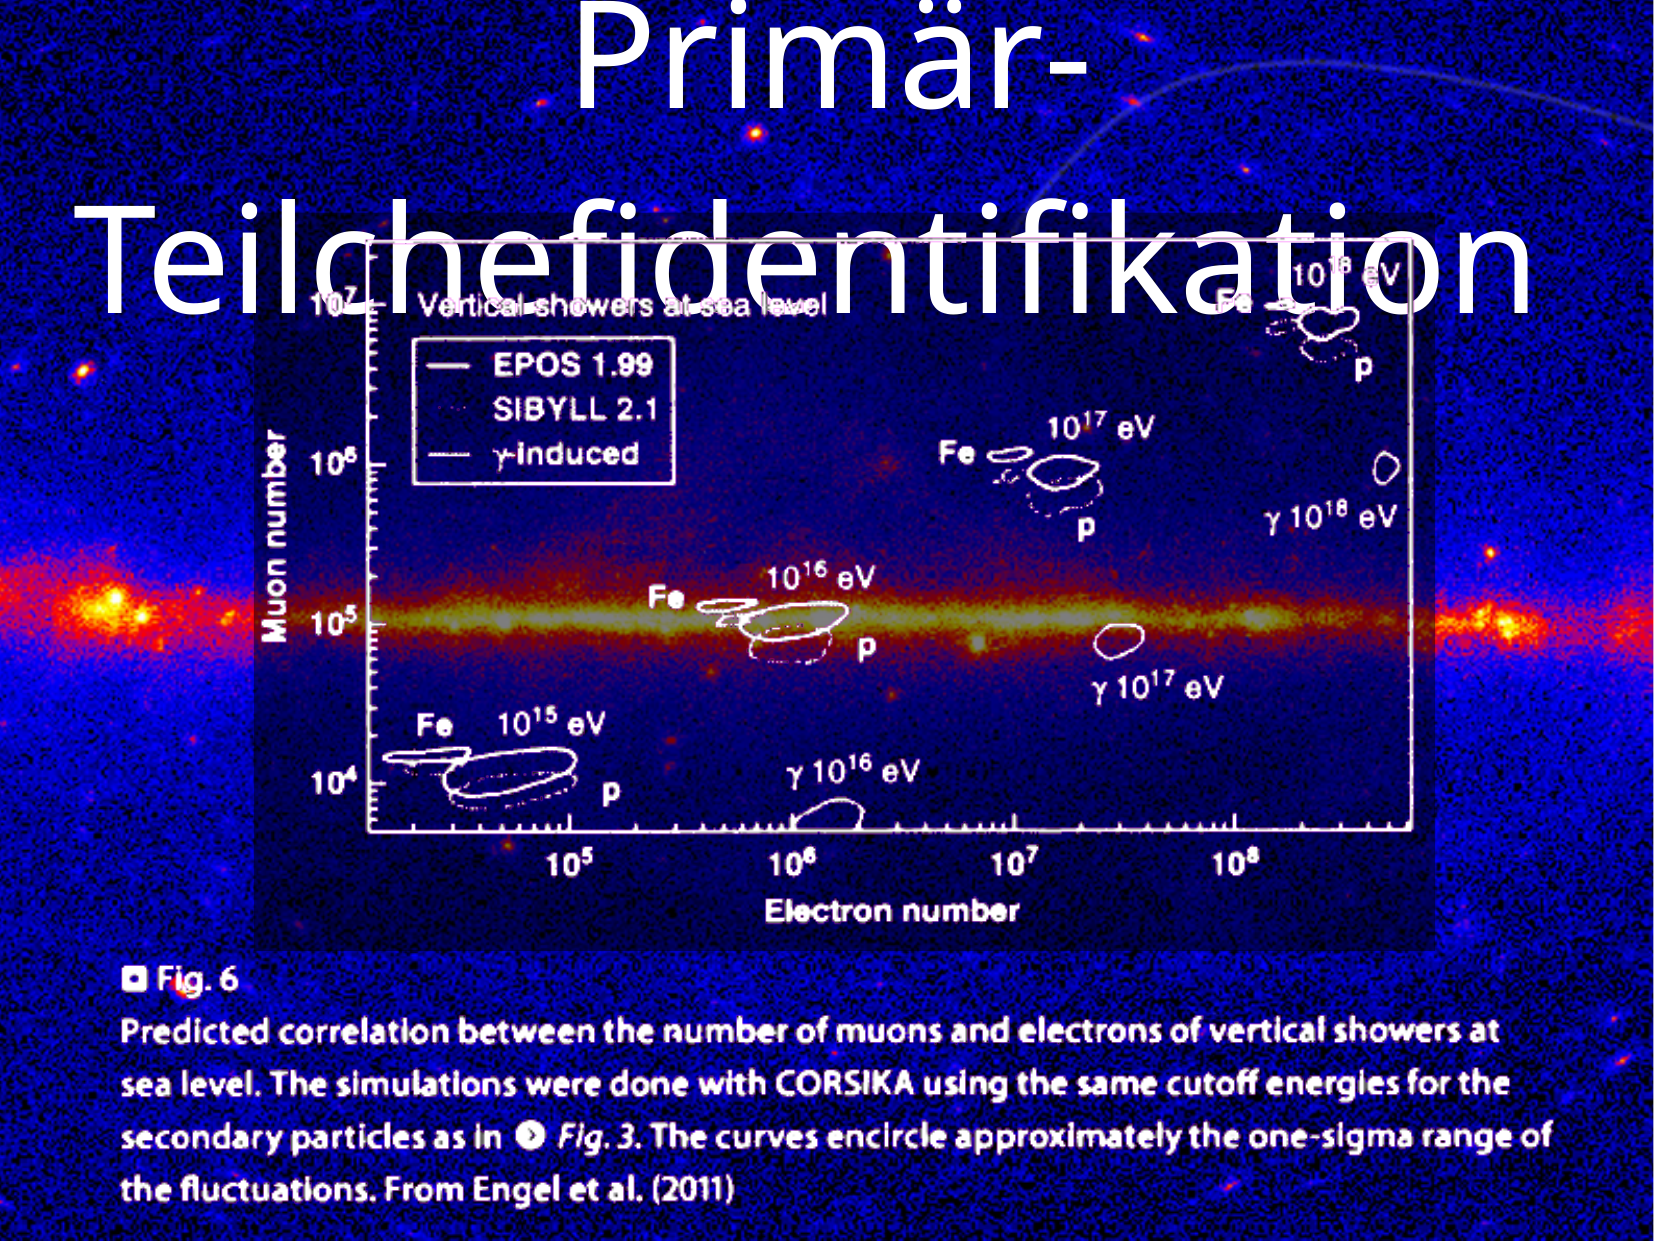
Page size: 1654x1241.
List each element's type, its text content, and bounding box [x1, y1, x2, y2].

picture [0, 0, 1654, 1241]
title Primär-Teilchefidentifikation [29, 49, 1625, 257]
